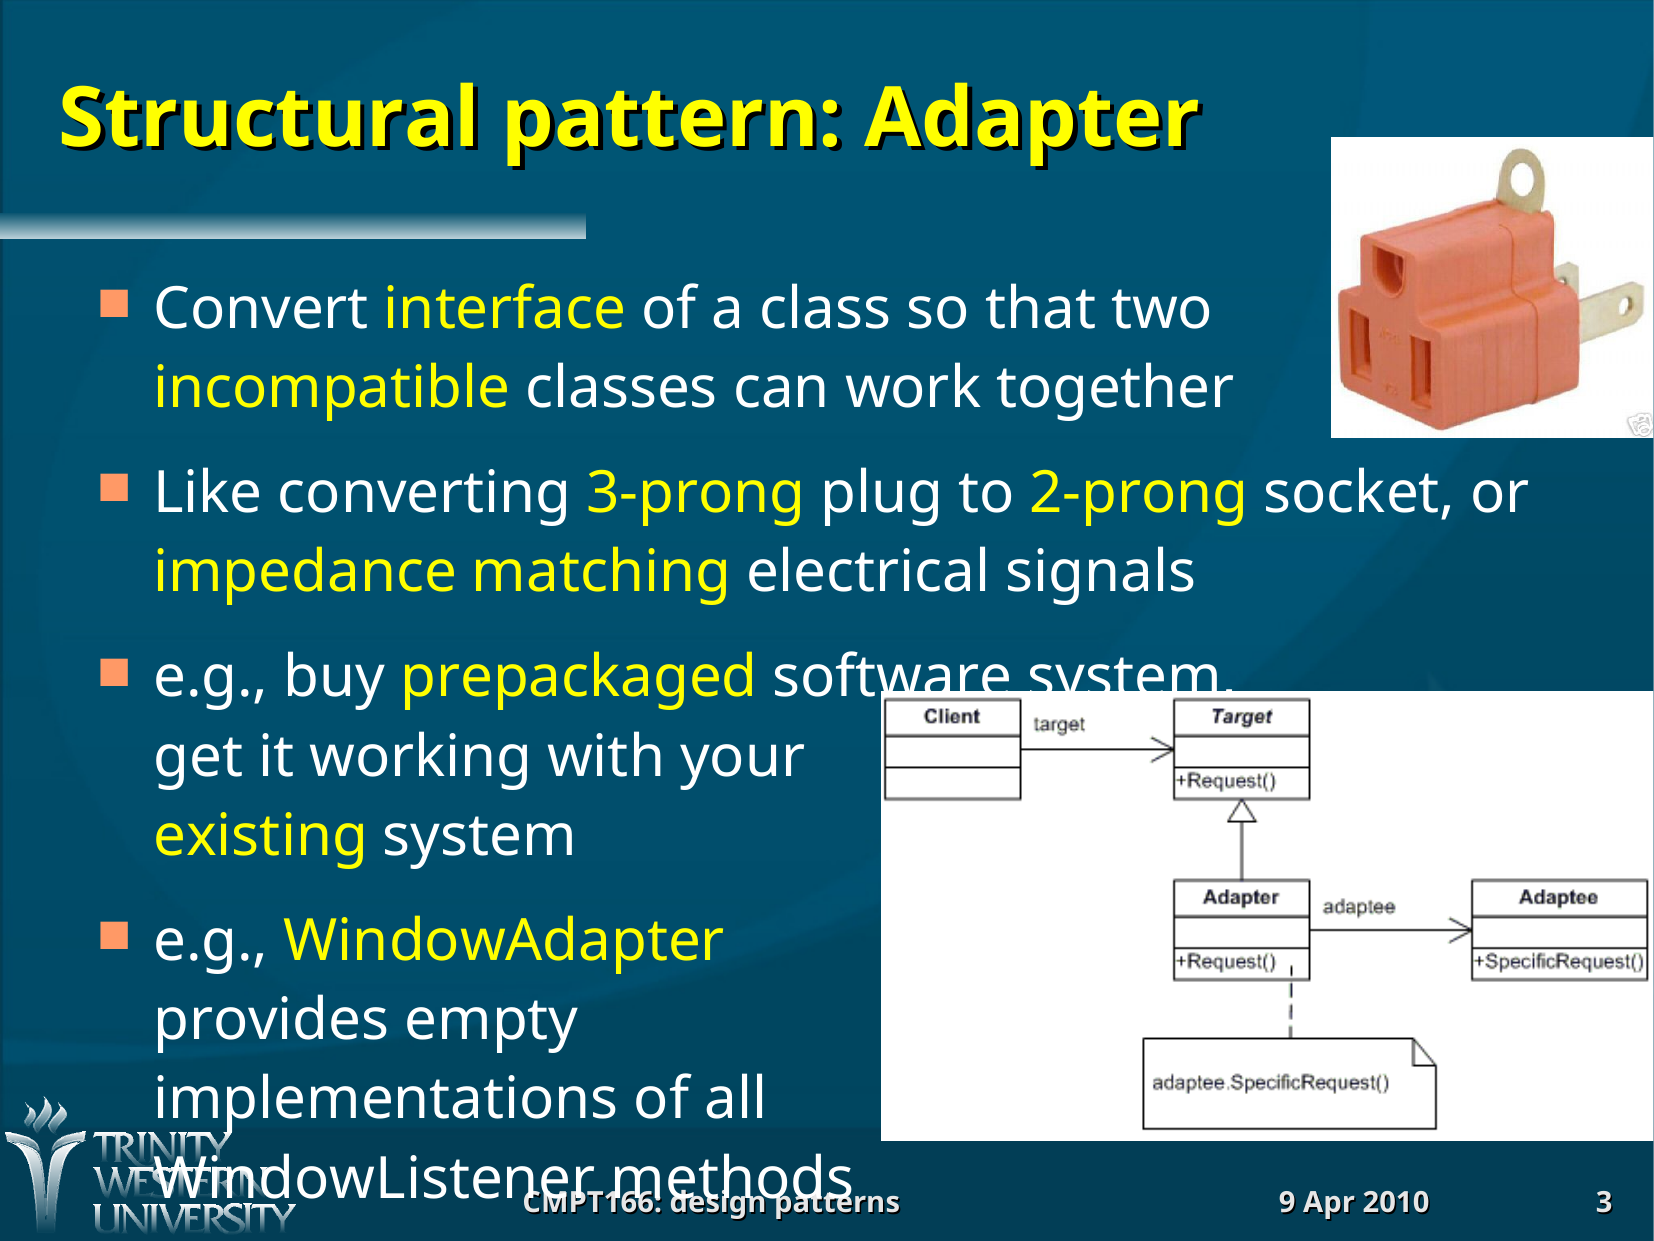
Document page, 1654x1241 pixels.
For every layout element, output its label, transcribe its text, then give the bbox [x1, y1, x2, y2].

list Convert interface of a class so that two incompatible classes can work together Like converting 3-prong plug to 2-prong socket, or impedance matching electrical signals e.g., buy prepackaged software system, get it working with your existing system e.g., WindowAdapter provides empty implementations of all WindowListener methods [82, 266, 1571, 1094]
title Structural pattern: Adapter [59, 27, 1548, 201]
picture [1332, 138, 1654, 437]
picture [38, 1227, 54, 1232]
picture [882, 691, 1654, 1140]
